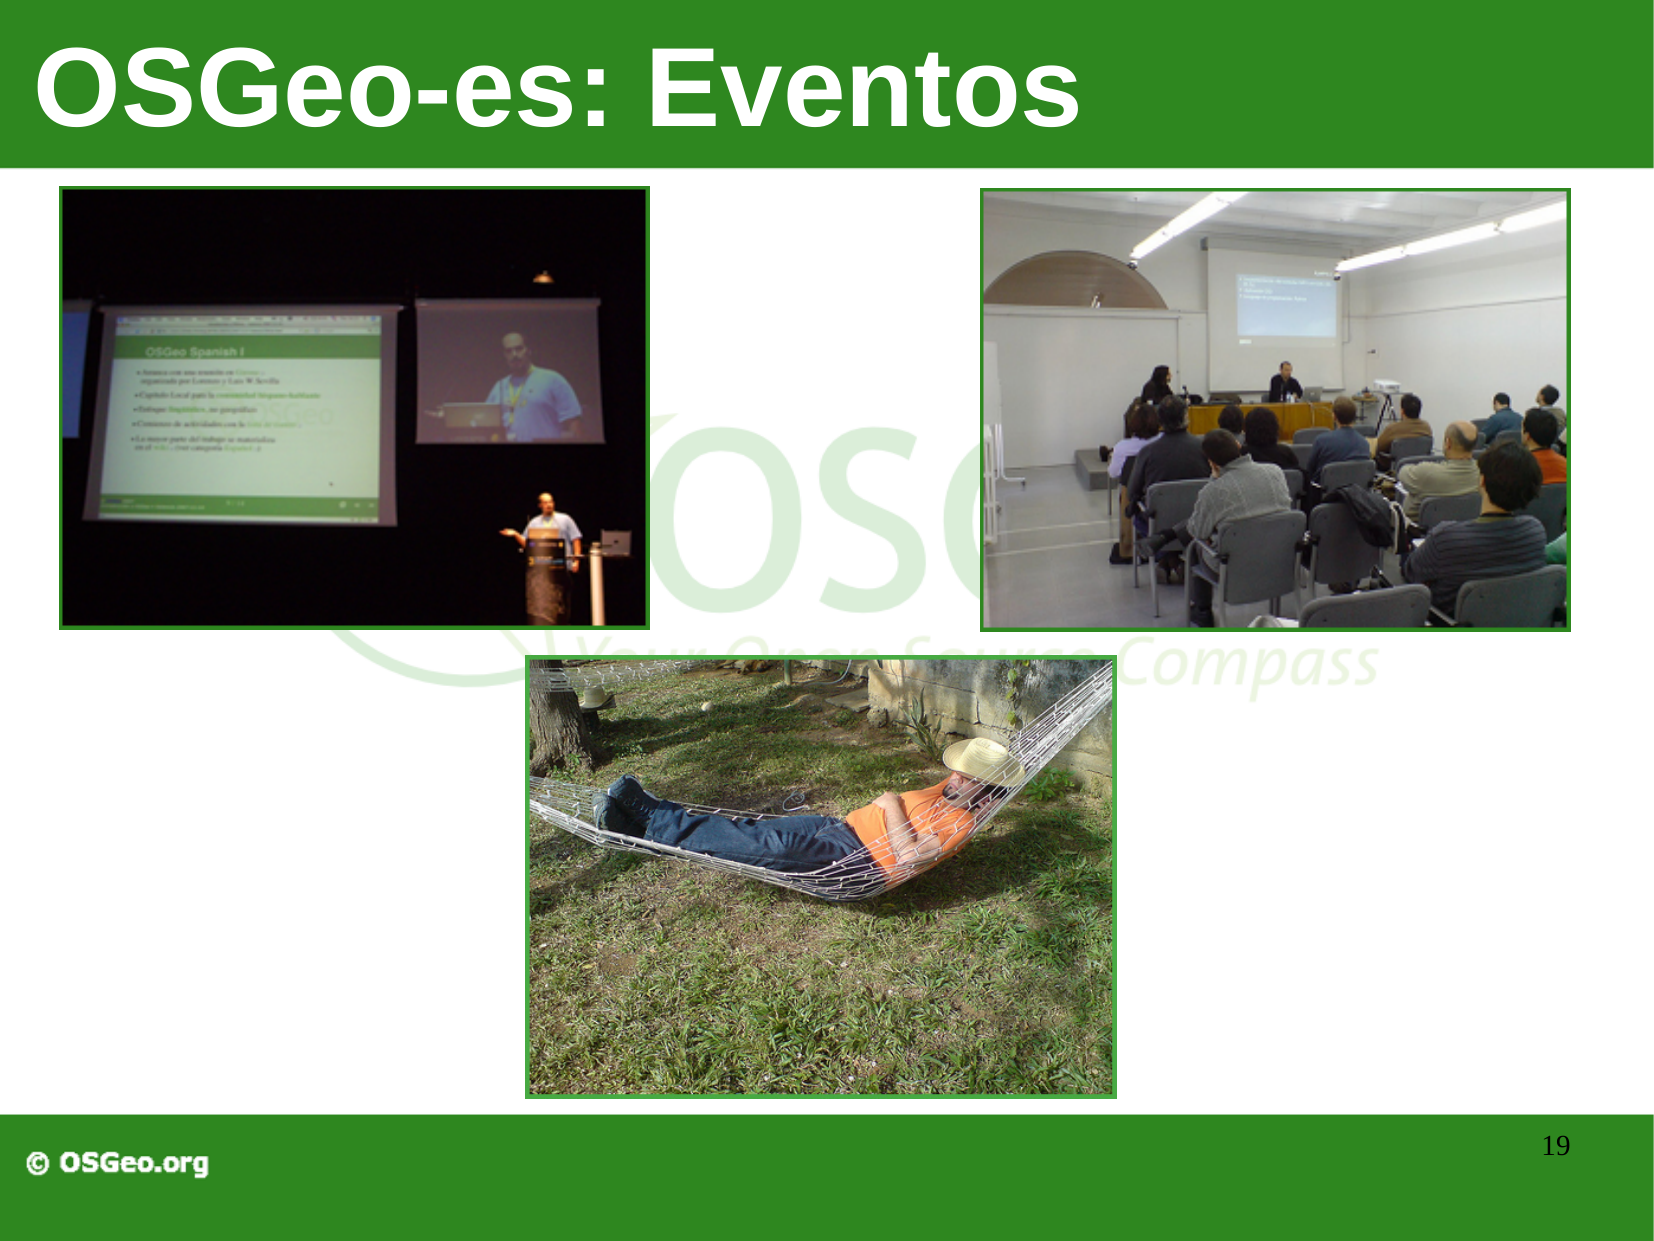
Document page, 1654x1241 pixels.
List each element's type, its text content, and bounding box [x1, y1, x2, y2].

picture [0, 0, 1654, 1241]
text_box OSGeo-es: Eventos [18, 17, 1099, 159]
